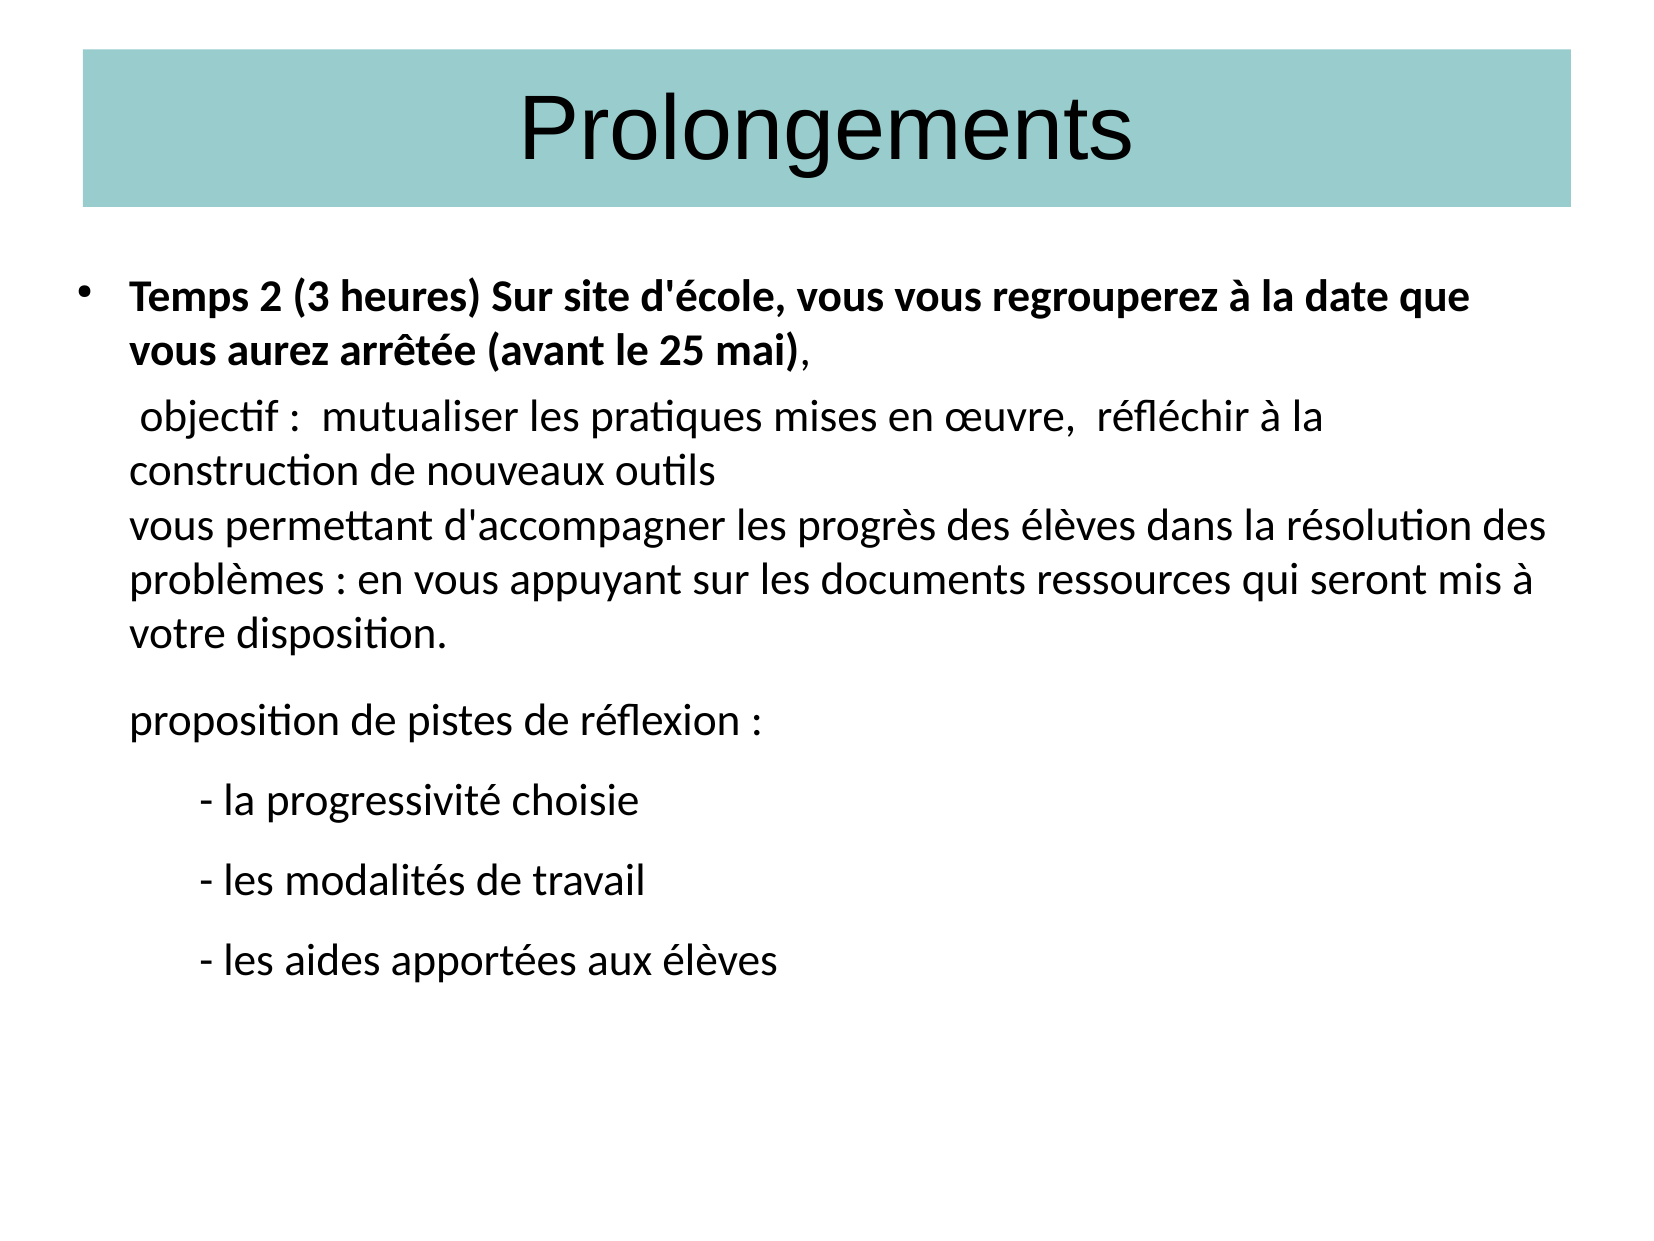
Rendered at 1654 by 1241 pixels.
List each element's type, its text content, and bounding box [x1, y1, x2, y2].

title Prolongements [82, 49, 1571, 207]
list Temps 2 (3 heures) Sur site d'école, vous vous regrouperez à la date que vous aurez arrêtée (avant le 25 mai), objectif : mutualiser les pratiques mises en œuvre, réfléchir à la construction de nouveaux outils vous permettant d'accompagner les progrès des élèves dans la résolution des problèmes : en vous appuyant sur les documents ressources qui seront mis à votre disposition. proposition de pistes de réflexion : - la progressivité choisie - les modalités de travail - les aides apportées aux élèves [59, 265, 1548, 985]
